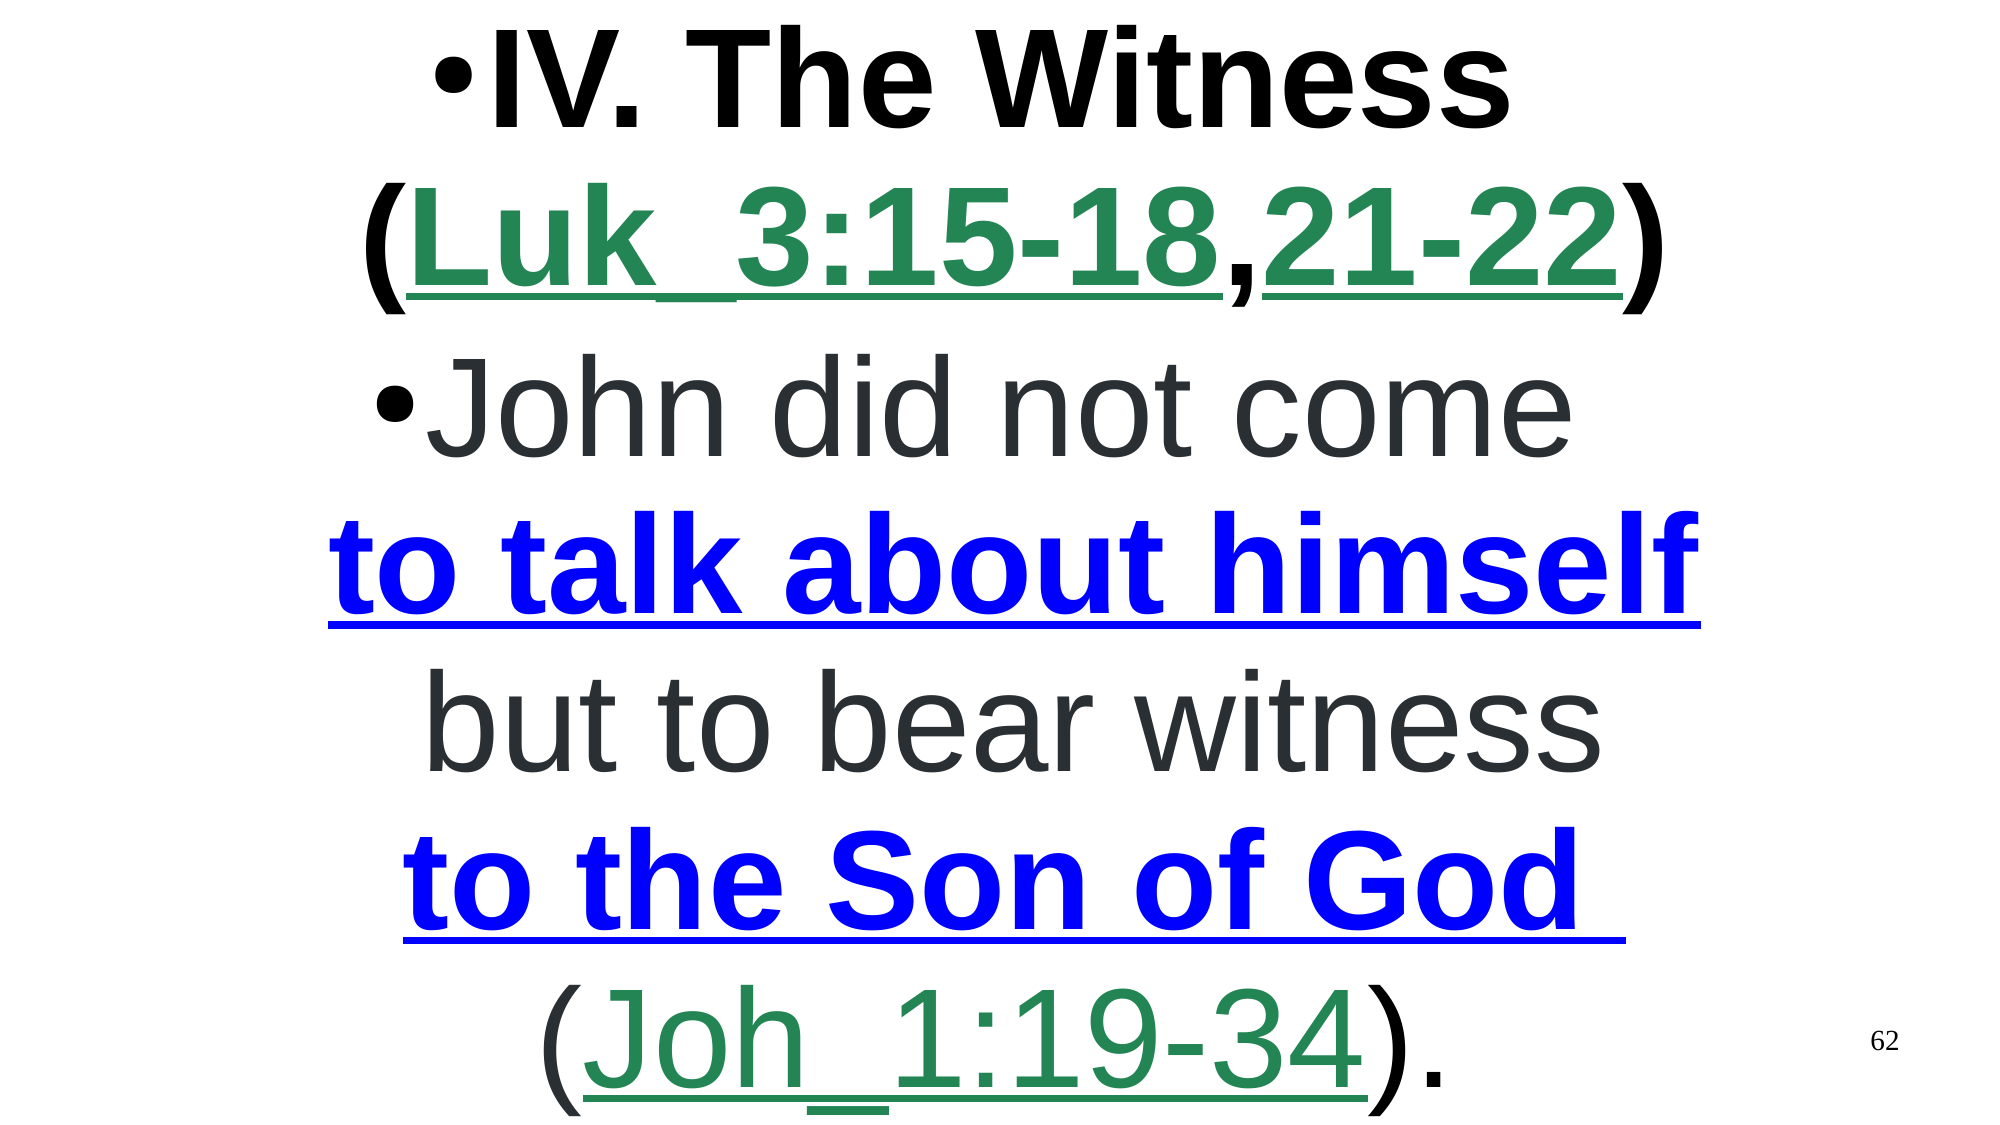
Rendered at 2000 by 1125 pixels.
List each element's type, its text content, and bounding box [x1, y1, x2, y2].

list IV. The Witness (Luk_3:15-18,21-22) John did not come to talk about himself but to bear witness to the Son of God (Joh_1:19-34). [0, 0, 1996, 1123]
